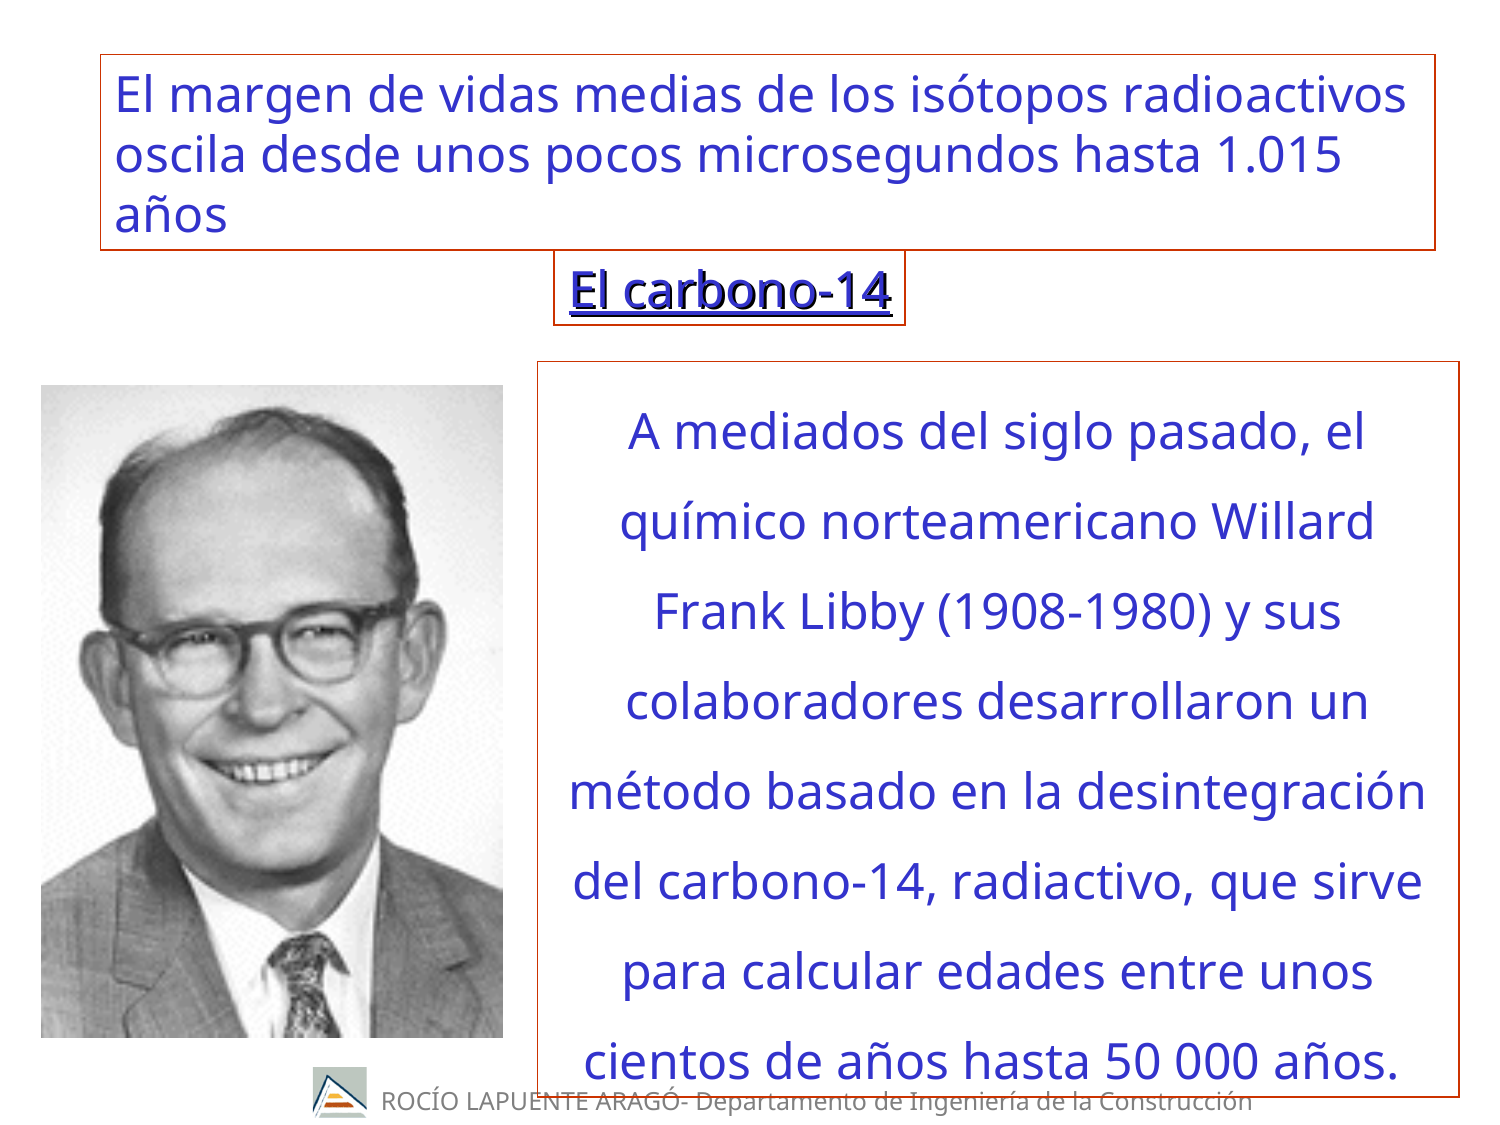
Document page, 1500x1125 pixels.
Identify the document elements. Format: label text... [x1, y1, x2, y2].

picture [41, 385, 503, 1038]
text_box El carbono-14 [553, 249, 906, 326]
text_box El margen de vidas medias de los isótopos radioactivos oscila desde unos pocos microsegundos hasta 1.015 años [100, 54, 1436, 251]
text_box A mediados del siglo pasado, el químico norteamericano Willard Frank Libby (1908-1980) y sus colaboradores desarrollaron un método basado en la desintegración del carbono-14, radiactivo, que sirve para calcular edades entre unos cientos de años hasta 50 000 años. [537, 361, 1459, 1098]
